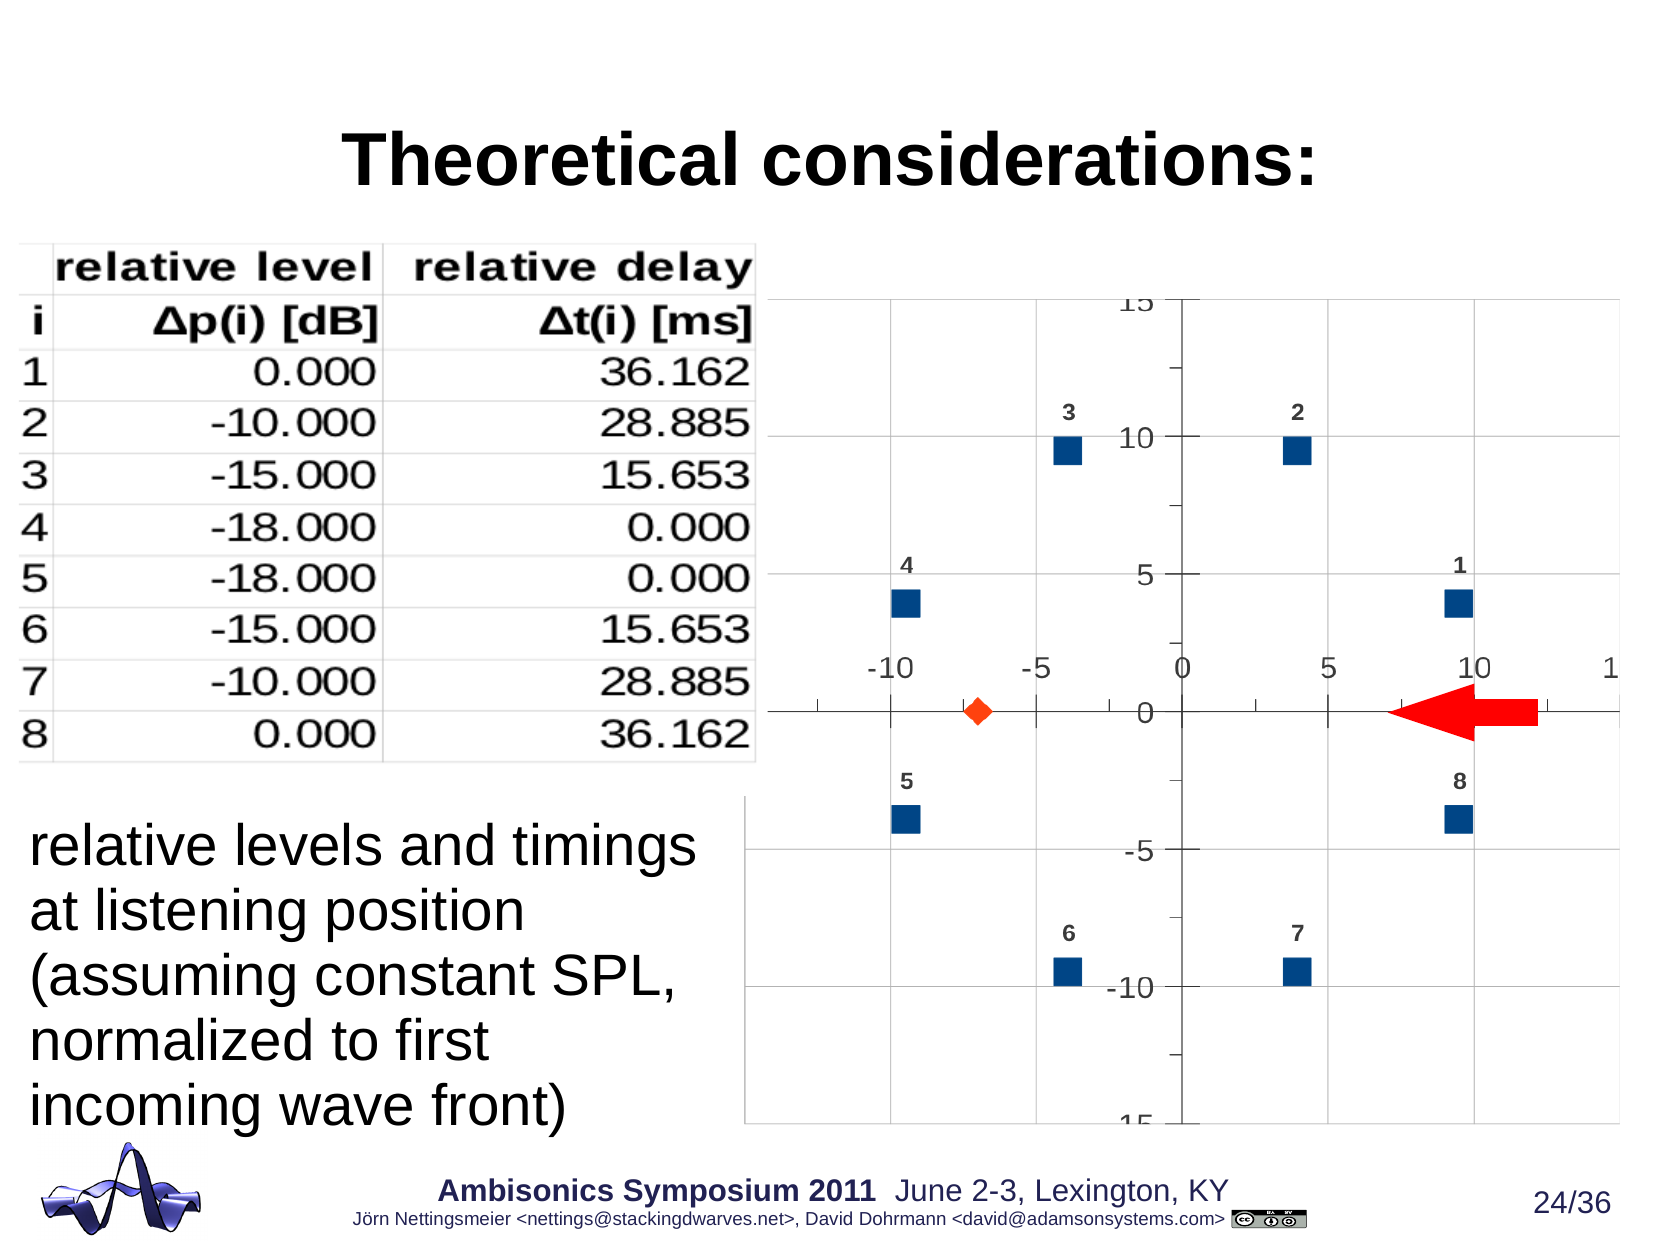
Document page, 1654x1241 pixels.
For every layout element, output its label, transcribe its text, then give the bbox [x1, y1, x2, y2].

title Theoretical considerations: [86, 55, 1576, 263]
subtitle relative levels and timings at listening position (assuming constant SPL, normalized to first incoming wave front) [29, 796, 731, 1163]
picture [18, 232, 1654, 1126]
picture [37, 1163, 208, 1241]
